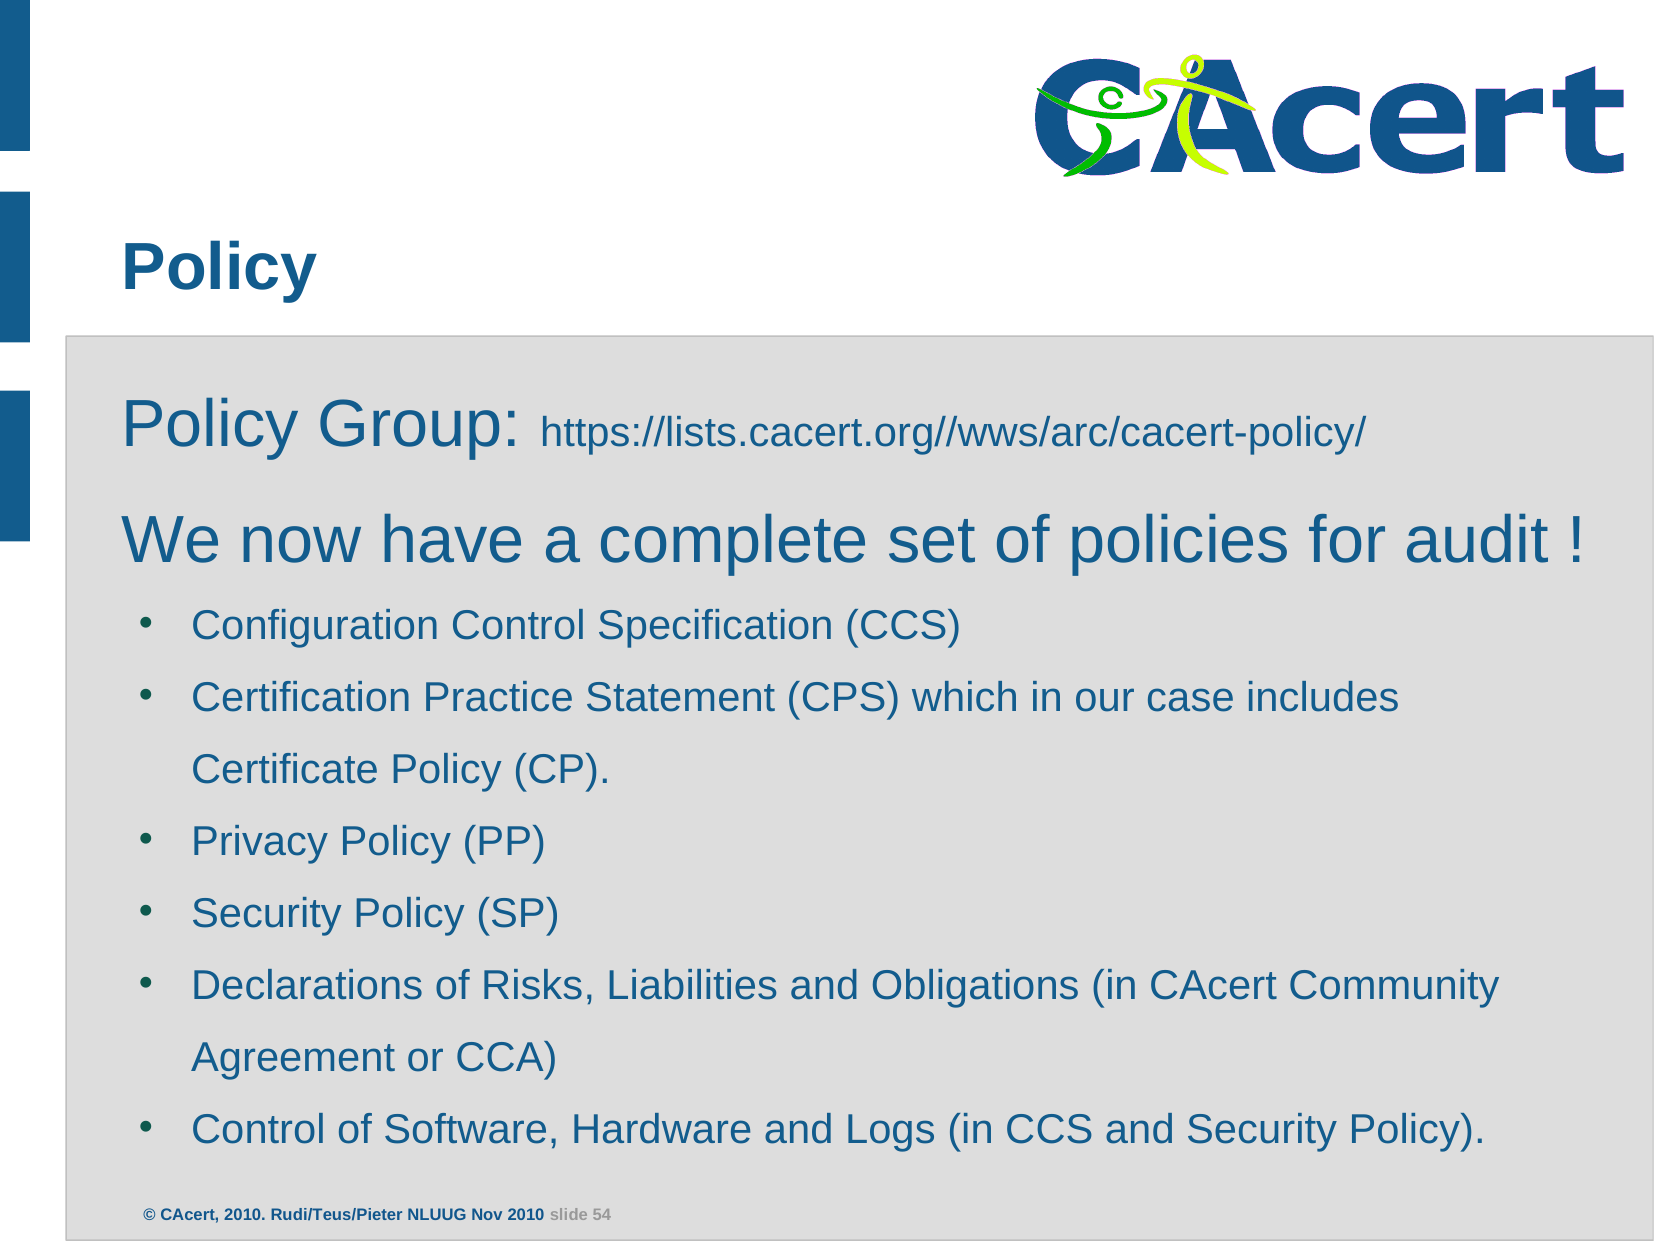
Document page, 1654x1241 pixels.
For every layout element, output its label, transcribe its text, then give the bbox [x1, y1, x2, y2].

list Policy Group: https://lists.cacert.org//wws/arc/cacert-policy/ We now have a complete set of policies for audit ! Configuration Control Specification (CCS) Certification Practice Statement (CPS) which in our case includes Certificate Policy (CP). Privacy Policy (PP) Security Policy (SP) Declarations of Risks, Liabilities and Obligations (in CAcert Community Agreement or CCA) Control of Software, Hardware and Logs (in CCS and Security Policy). [121, 344, 1594, 1241]
picture [1033, 53, 1625, 178]
title Policy [121, 170, 1533, 323]
